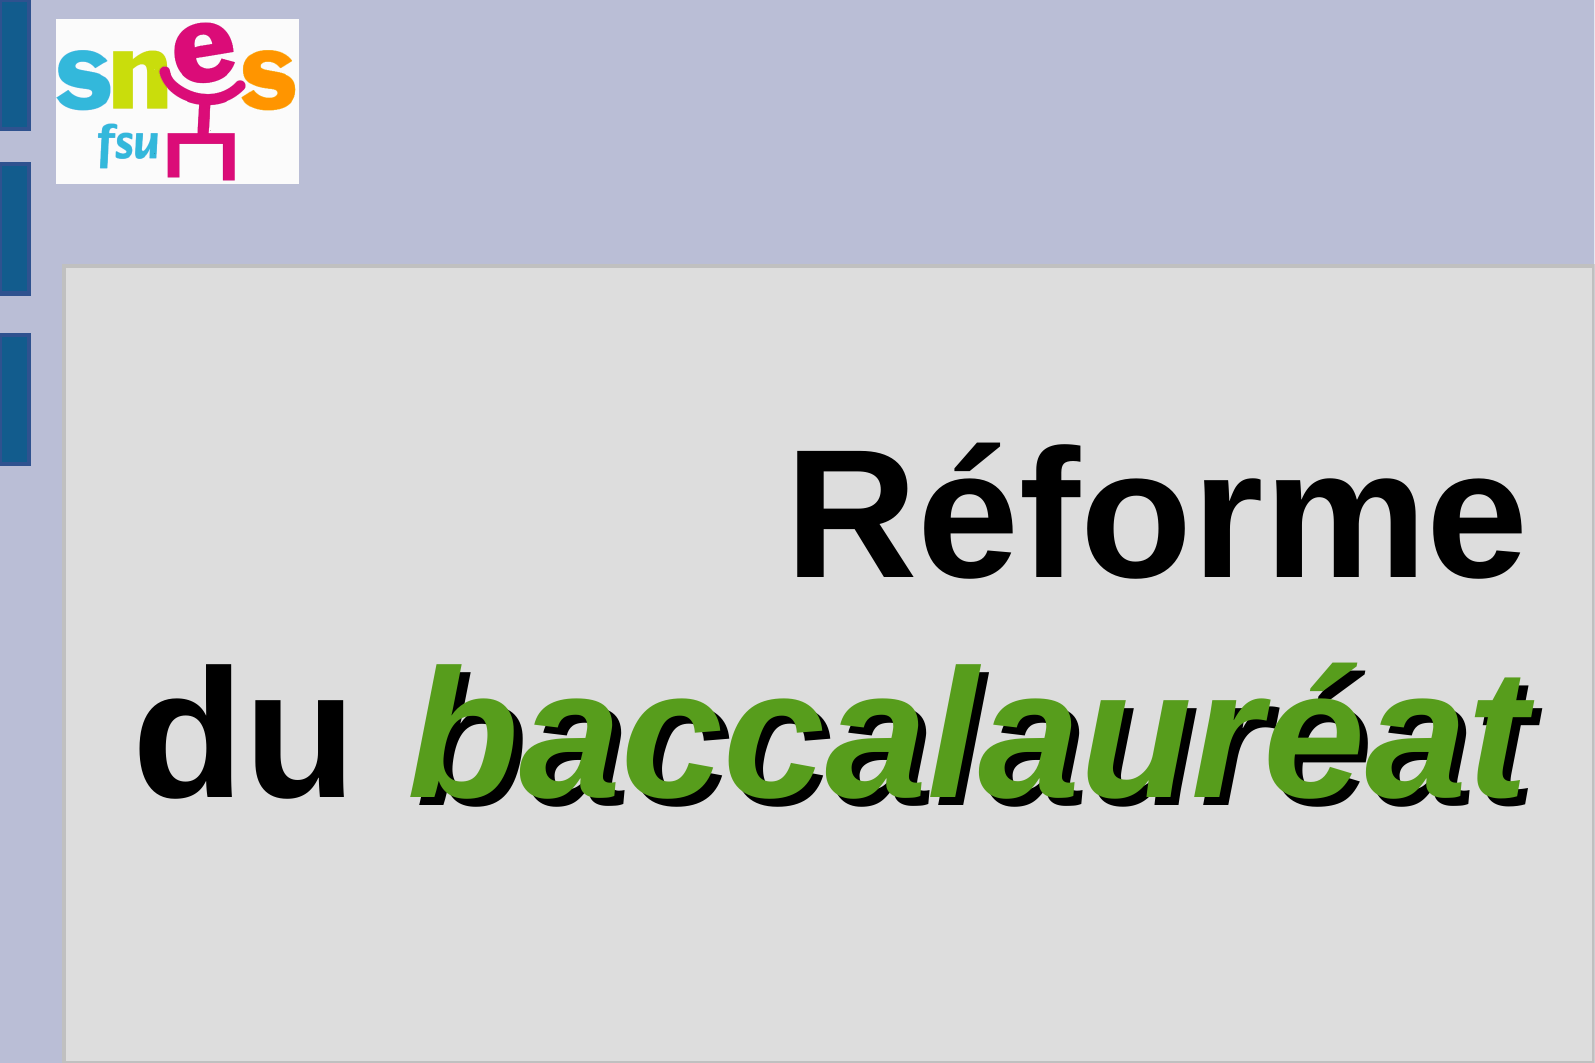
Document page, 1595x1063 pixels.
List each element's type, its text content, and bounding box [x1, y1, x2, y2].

picture [56, 19, 299, 184]
title Réforme du baccalauréat [126, 47, 1536, 1001]
